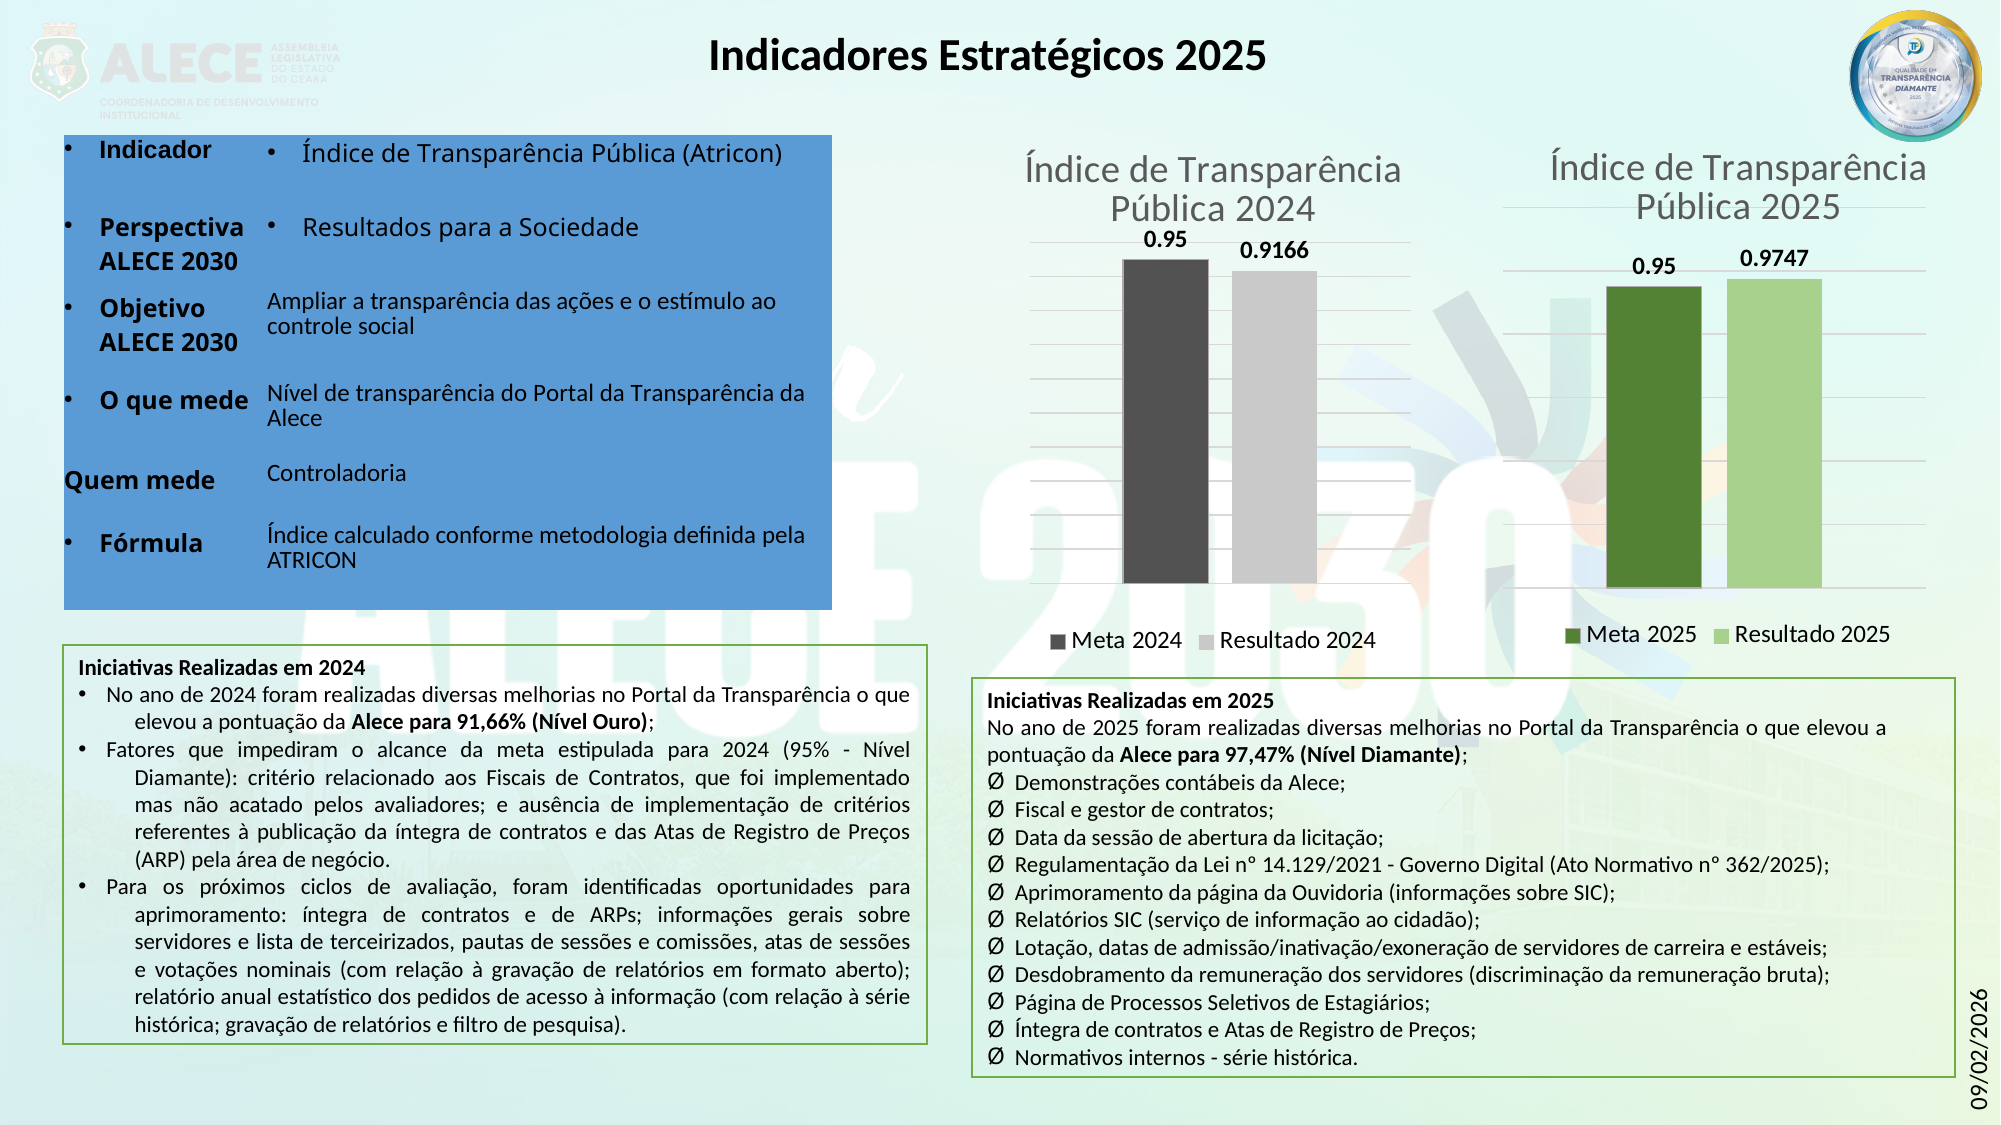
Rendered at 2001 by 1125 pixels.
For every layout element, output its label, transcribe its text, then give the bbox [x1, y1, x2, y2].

table_cell Quem mede [64, 462, 267, 525]
table_cell O que mede [64, 383, 267, 462]
table_cell Fórmula [64, 525, 267, 610]
picture [1849, 10, 1982, 135]
table_cell Resultados para a Sociedade [267, 209, 832, 291]
table_cell Ampliar a transparência das ações e o estímulo ao controle social [267, 291, 832, 383]
table_cell Índice calculado conforme metodologia definida pela ATRICON [267, 525, 832, 610]
table_header Índice de Transparência Pública (Atricon) [267, 135, 832, 209]
text_box 09/02/2026 [1954, 972, 2000, 1125]
table_cell Objetivo ALECE 2030 [64, 291, 267, 383]
text_box Iniciativas Realizadas em 2025 No ano de 2025 foram realizadas diversas melhorias no Portal da Transparência o que elevou a pontuação da Alece para 97,47% (Nível Diamante); Demonstrações contábeis da Alece; Fiscal e gestor de contratos; Data da sessão de abertura da licitação; Regulamentação da Lei nº 14.129/2021 - Governo Digital (Ato Normativo nº 362/2025); Aprimoramento da página da Ouvidoria (informações sobre SIC); Relatórios SIC (serviço de informação ao cidadão); Lotação, datas de admissão/inativação/exoneração de servidores de carreira e estáveis; Desdobramento da remuneração dos servidores (discriminação da remuneração bruta); Página de Processos Seletivos de Estagiários; Íntegra de contratos e Atas de Registro de Preços; Normativos internos - série histórica. [972, 678, 1955, 1077]
text_box [1039, 167, 1394, 225]
table_cell Perspectiva ALECE 2030 [64, 209, 267, 291]
table_cell Nível de transparência do Portal da Transparência da Alece [267, 383, 832, 462]
title Indicadores Estratégicos 2025 [671, 22, 1305, 89]
text_box Iniciativas Realizadas em 2024 No ano de 2024 foram realizadas diversas melhorias no Portal da Transparência o que elevou a pontuação da Alece para 91,66% (Nível Ouro); Fatores que impediram o alcance da meta estipulada para 2024 (95% - Nível Diamante): critério relacionado aos Fiscais de Contratos, que foi implementado mas não acatado pelos avaliadores; e ausência de implementação de critérios referentes à publicação da íntegra de contratos e das Atas de Registro de Preços (ARP) pela área de negócio. Para os próximos ciclos de avaliação, foram identificadas oportunidades para aprimoramento: íntegra de contratos e de ARPs; informações gerais sobre servidores e lista de terceirizados, pautas de sessões e comissões, atas de sessões e votações nominais (com relação à gravação de relatórios em formato aberto); relatório anual estatístico dos pedidos de acesso à informação (com relação à série histórica; gravação de relatórios e filtro de pesquisa). [63, 645, 927, 1044]
text_box [1554, 161, 1909, 219]
table_header Indicador [64, 135, 267, 209]
chart [941, 135, 2000, 661]
table_cell Controladoria [267, 462, 832, 525]
